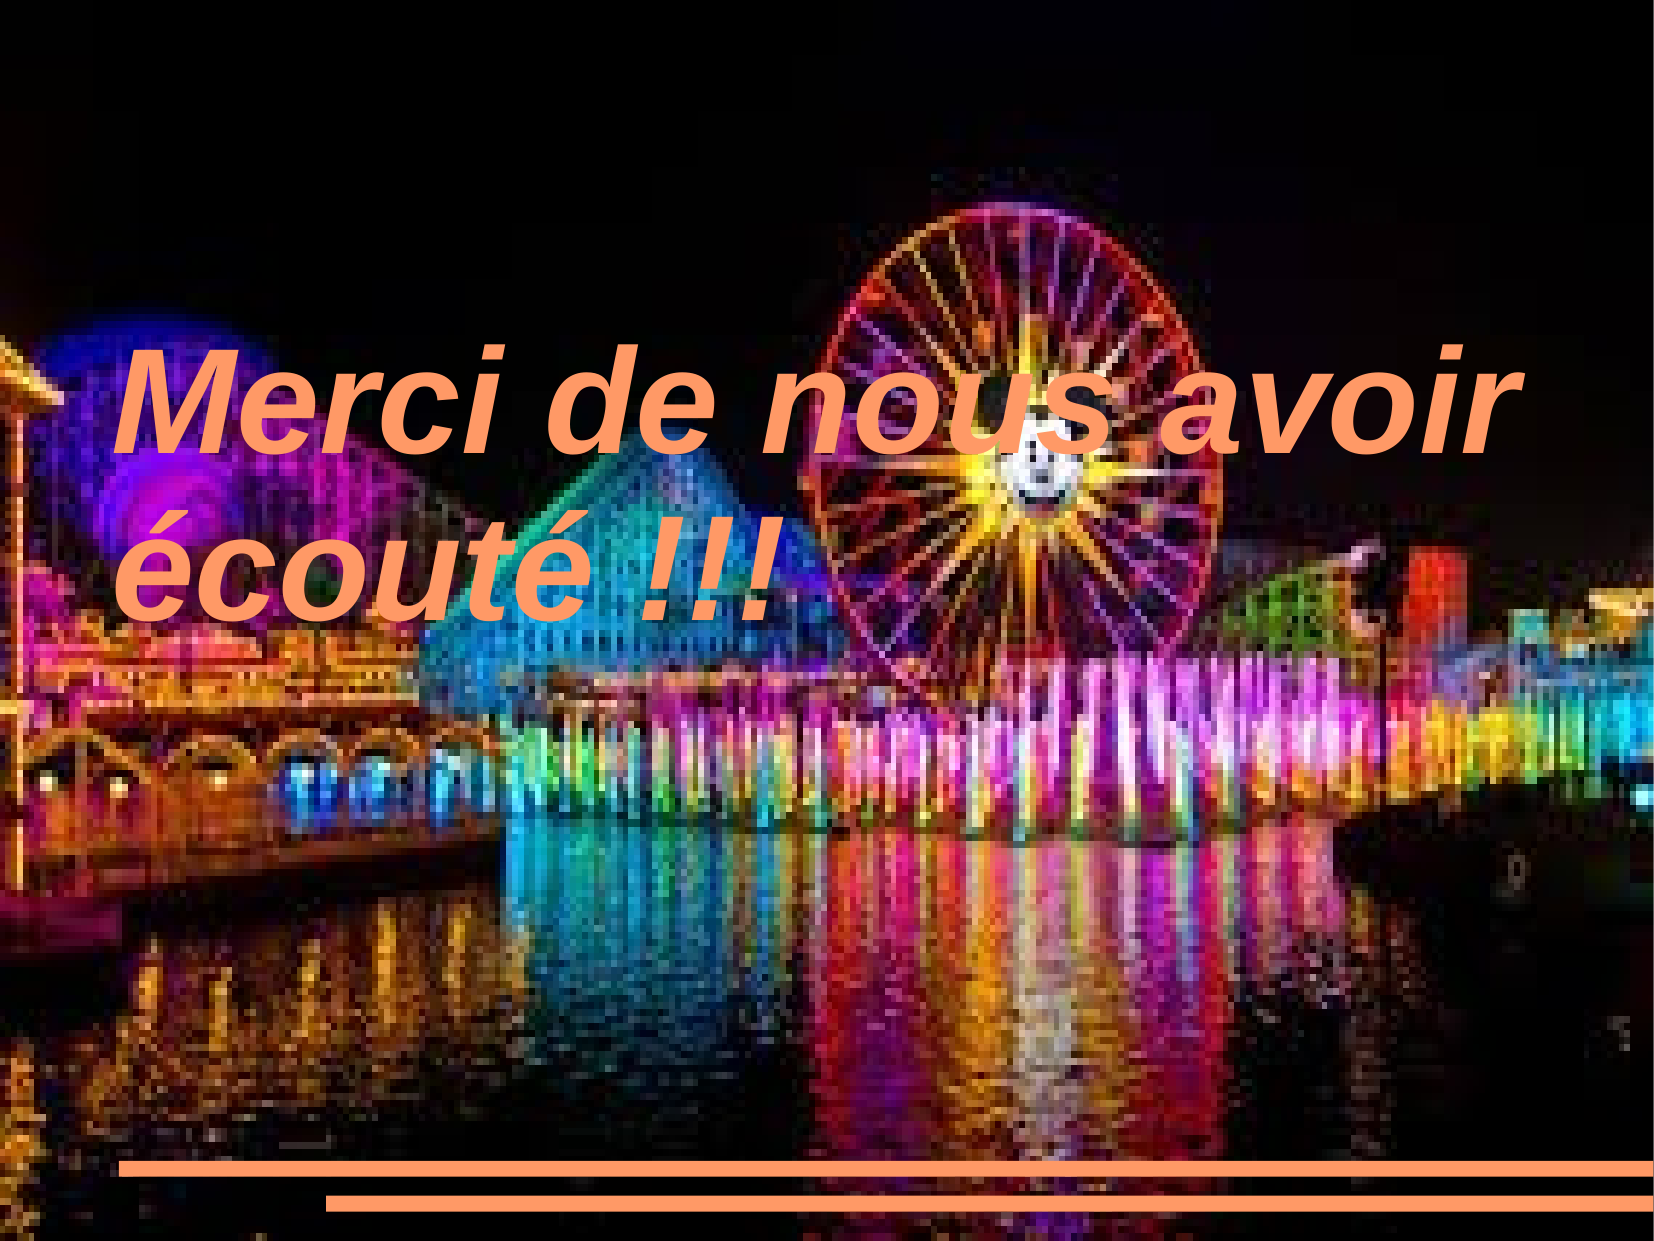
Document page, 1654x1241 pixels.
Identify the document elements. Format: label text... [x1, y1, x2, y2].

picture [0, 0, 1654, 1241]
title Merci de nous avoir écouté !!! [111, 317, 1524, 653]
